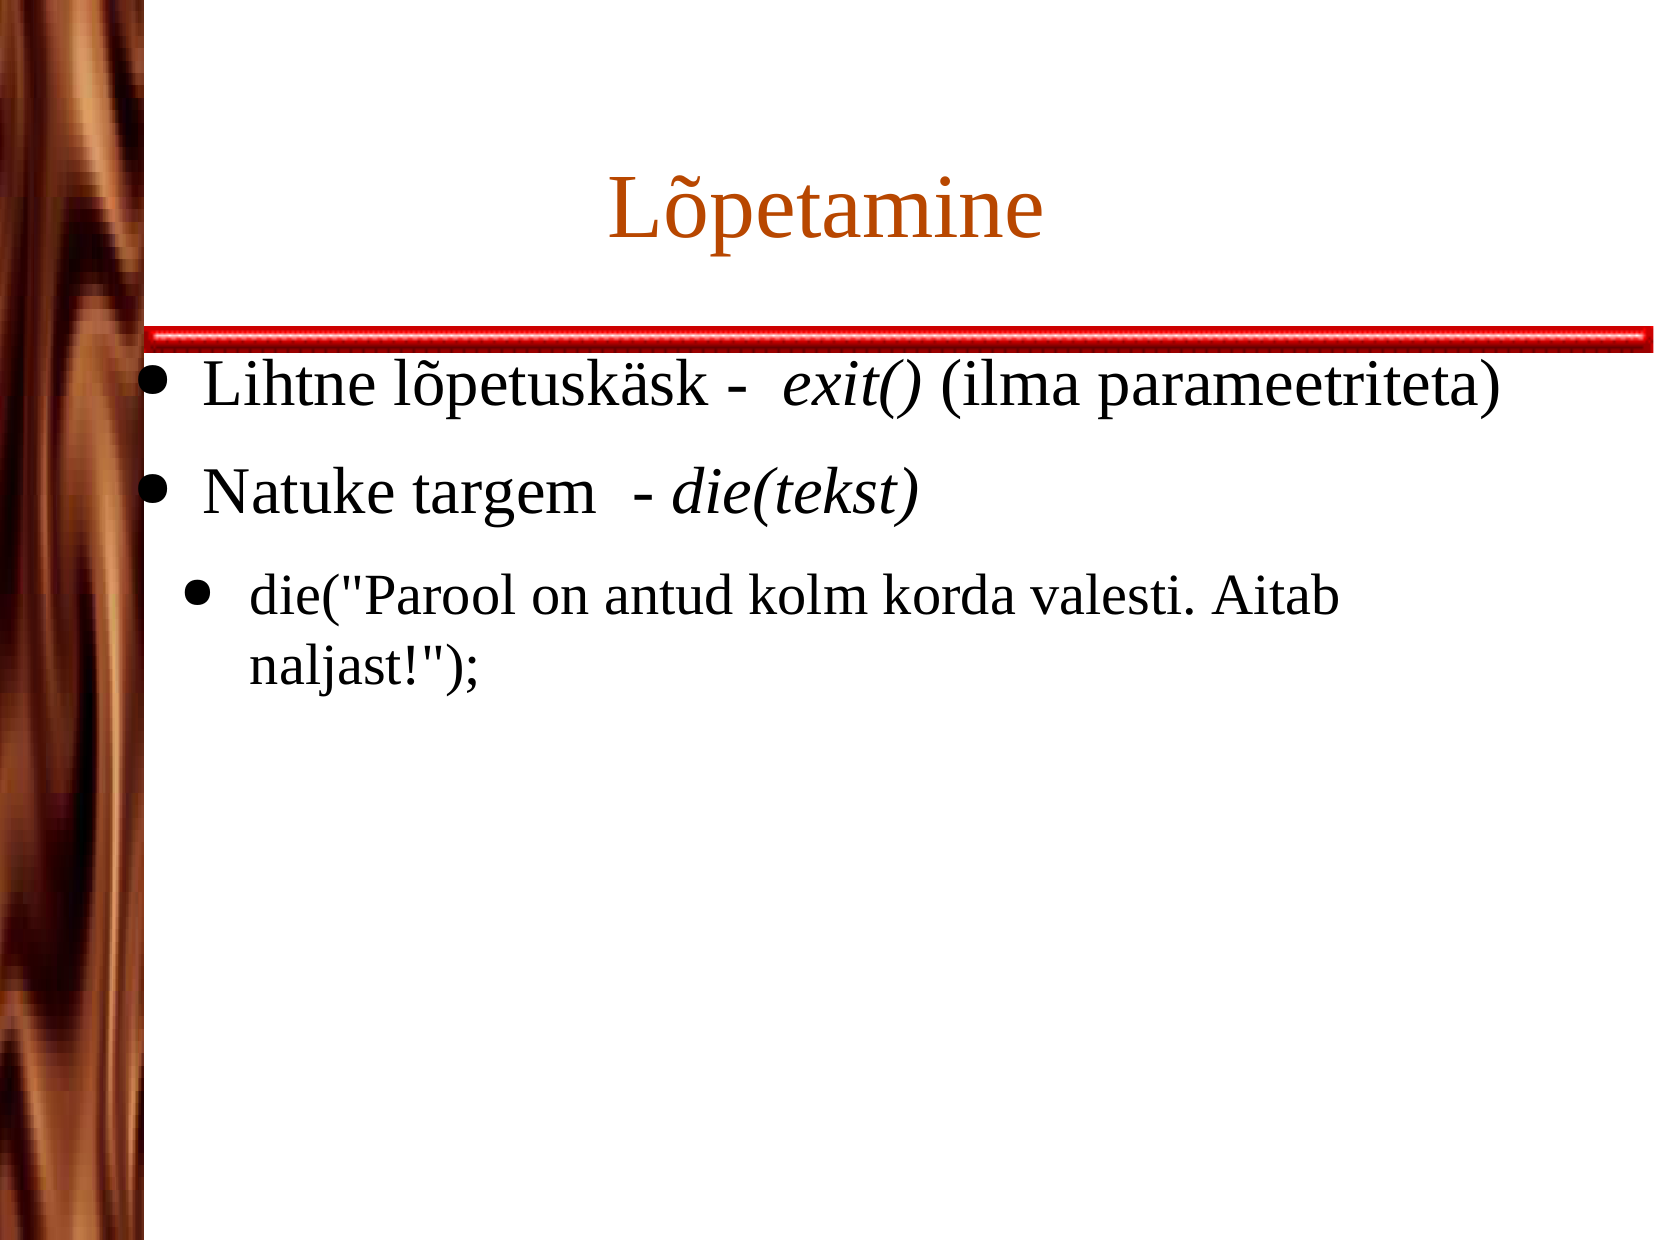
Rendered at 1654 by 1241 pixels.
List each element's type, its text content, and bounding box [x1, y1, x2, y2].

title Lõpetamine [121, 98, 1533, 314]
picture [0, 0, 1654, 1240]
list Lihtne lõpetuskäsk - exit() (ilma parameetriteta) Natuke targem - die(tekst) die("Parool on antud kolm korda valesti. Aitab naljast!"); [121, 344, 1533, 1126]
